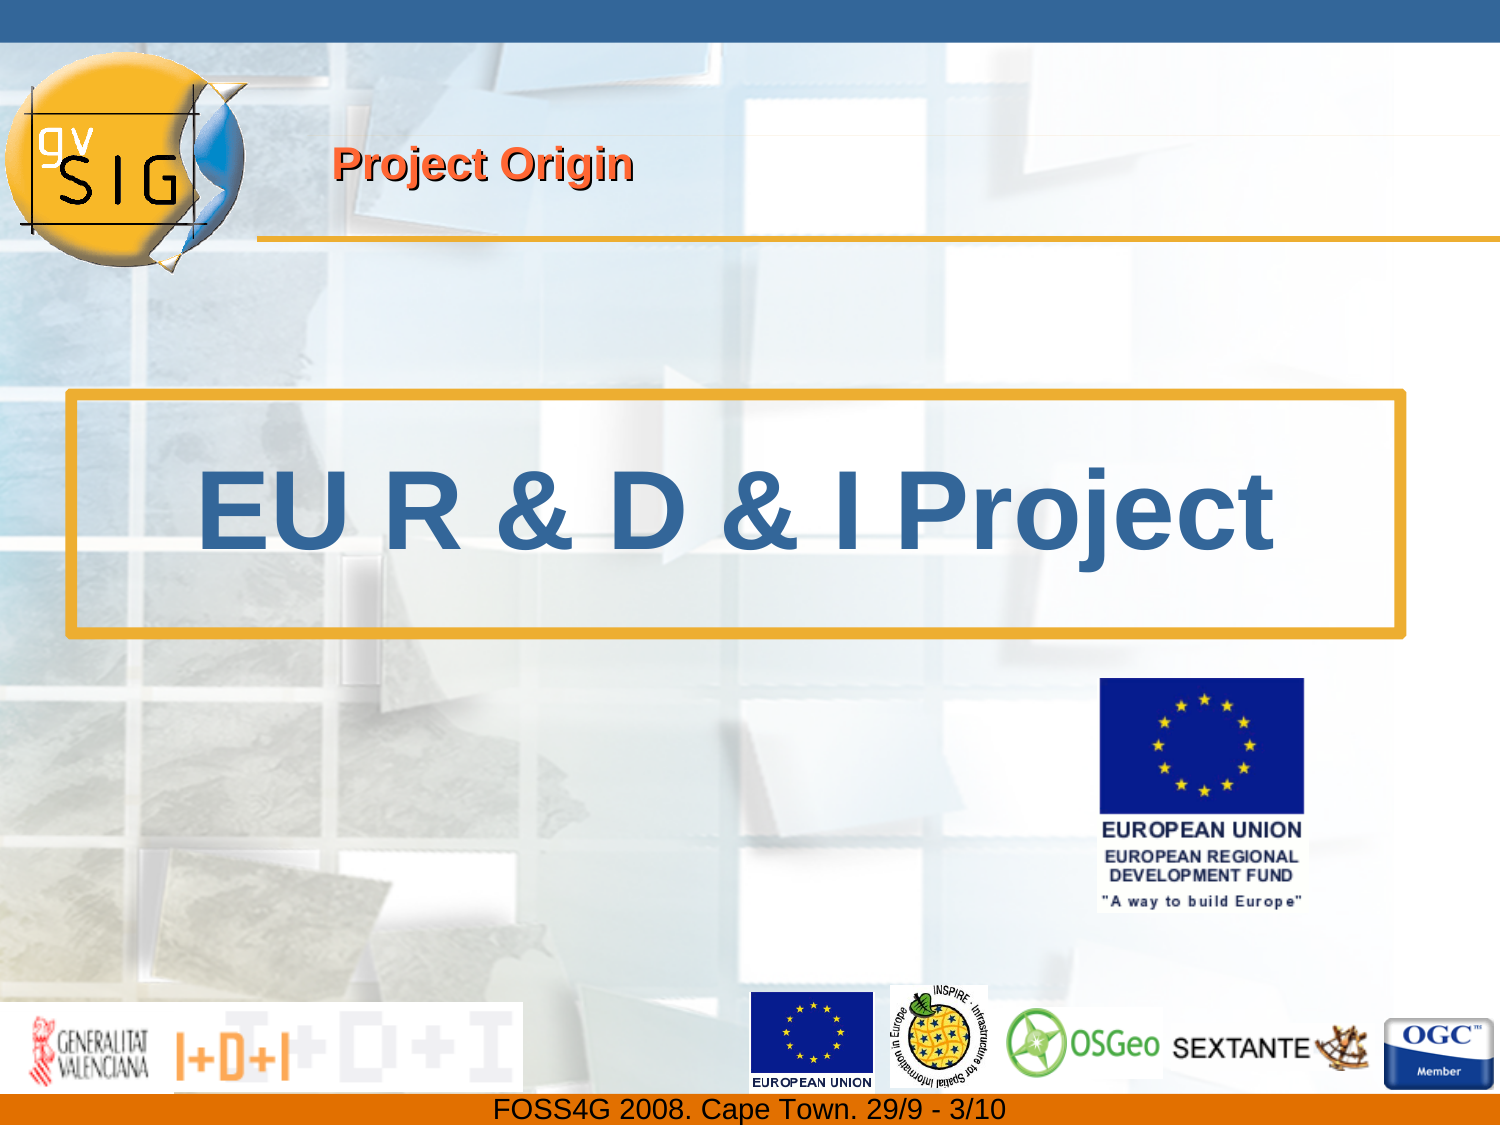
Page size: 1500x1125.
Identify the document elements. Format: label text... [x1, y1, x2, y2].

picture [0, 1002, 523, 1094]
picture [749, 992, 875, 1093]
picture [1003, 1007, 1163, 1079]
text_box Project Origin [331, 140, 916, 227]
text_box EU R & D & I Project [71, 394, 1401, 681]
picture [1384, 1018, 1494, 1090]
picture [1097, 678, 1309, 913]
picture [890, 985, 988, 1088]
picture [0, 49, 250, 276]
picture [1171, 1023, 1375, 1071]
